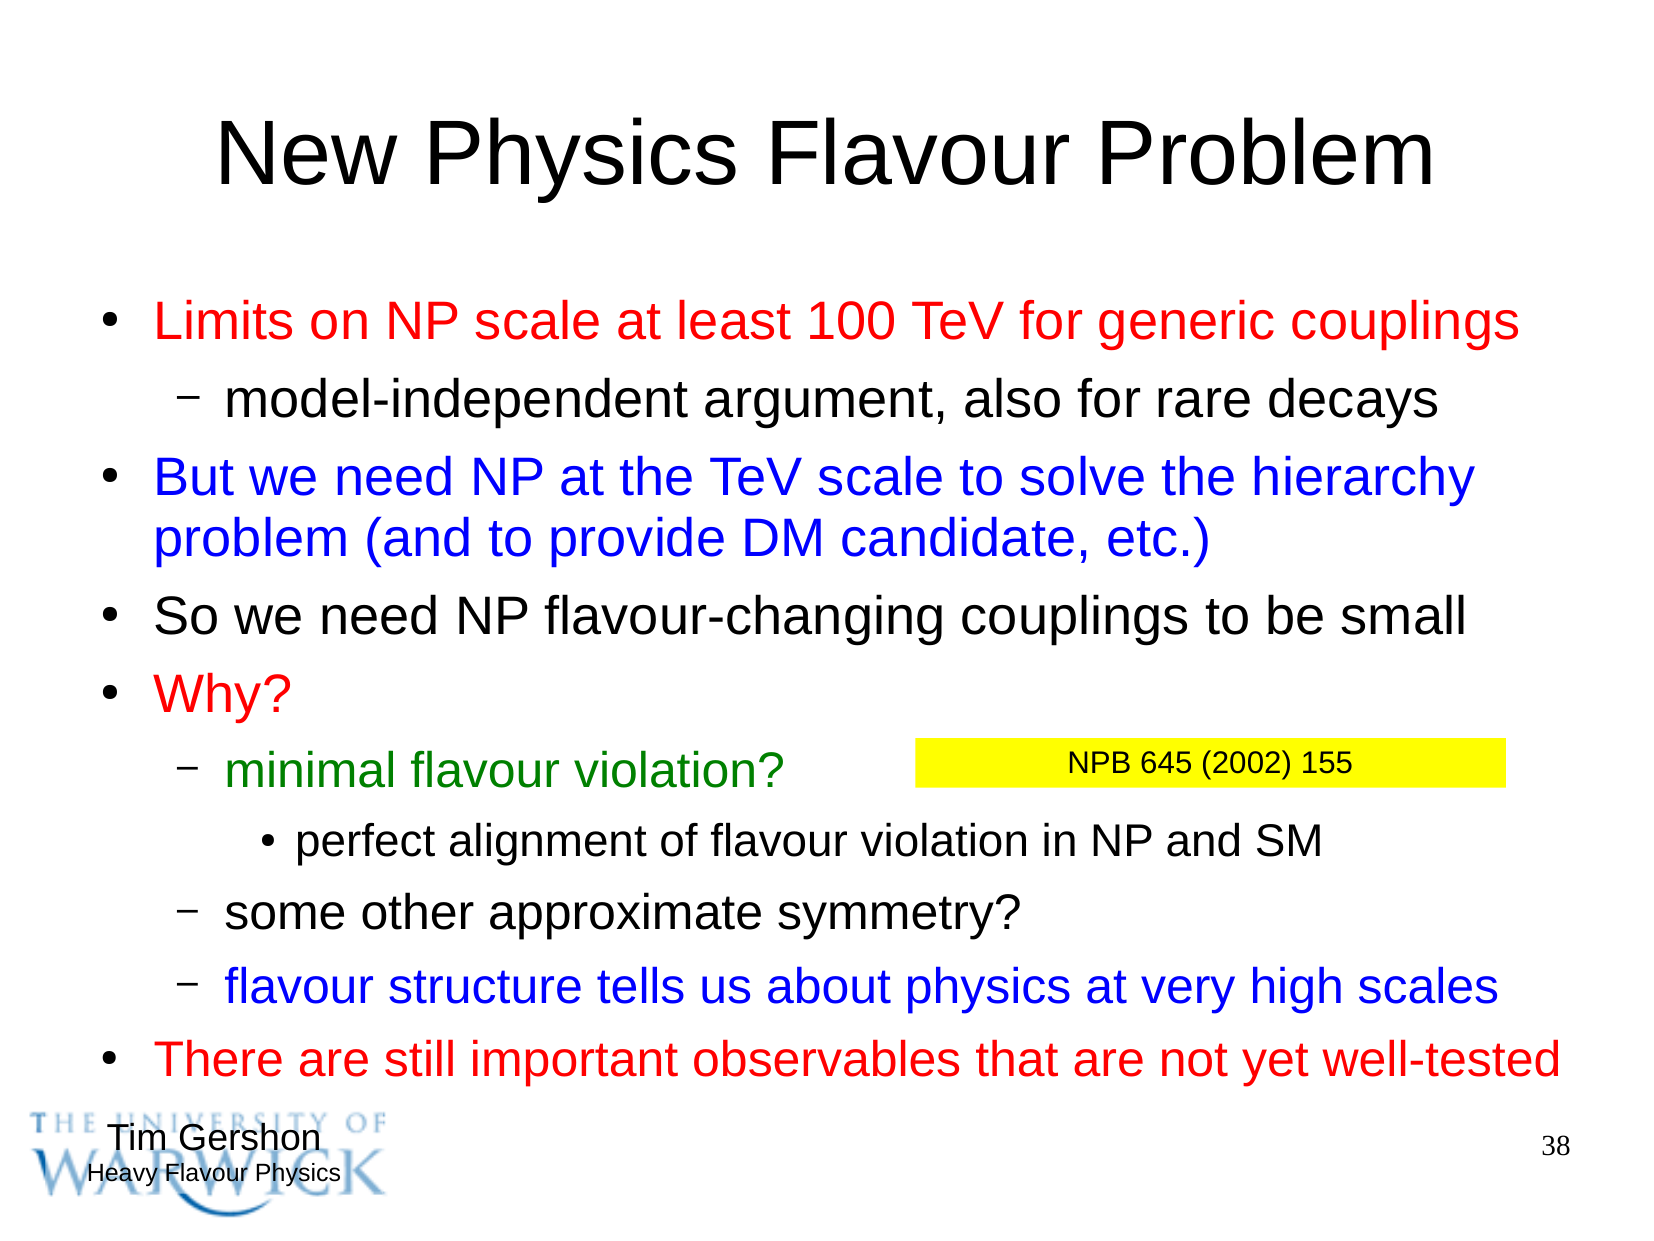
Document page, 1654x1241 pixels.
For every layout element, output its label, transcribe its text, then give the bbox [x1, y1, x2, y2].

list Limits on NP scale at least 100 TeV for generic couplings model-independent argument, also for rare decays But we need NP at the TeV scale to solve the hierarchy problem (and to provide DM candidate, etc.) So we need NP flavour-changing couplings to be small Why? minimal flavour violation? perfect alignment of flavour violation in NP and SM some other approximate symmetry? flavour structure tells us about physics at very high scales There are still important observables that are not yet well-tested [82, 290, 1571, 1094]
title New Physics Flavour Problem [82, 56, 1571, 250]
text_box Tim Gershon Heavy Flavour Physics [45, 1108, 383, 1194]
picture [19, 1106, 406, 1232]
text_box NPB 645 (2002) 155 [915, 738, 1506, 788]
